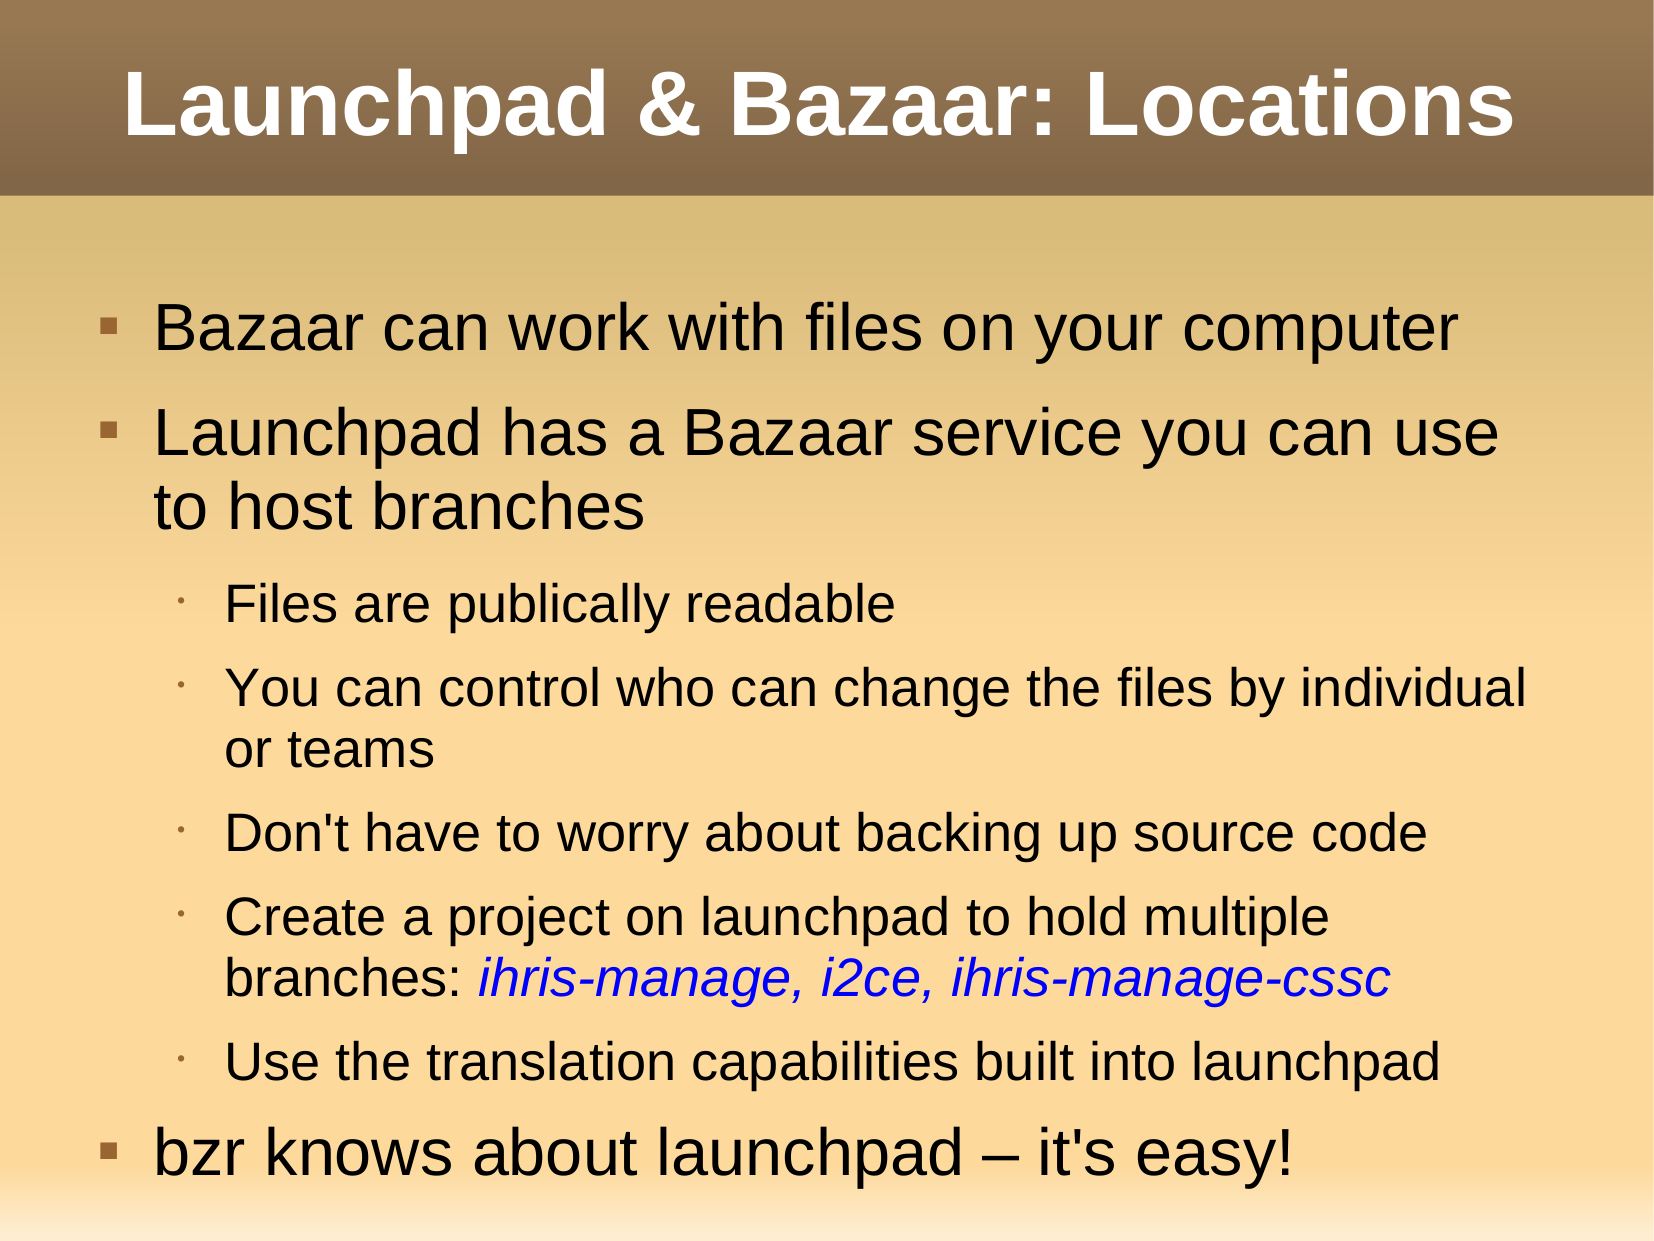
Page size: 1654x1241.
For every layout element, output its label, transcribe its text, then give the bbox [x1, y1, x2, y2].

title Launchpad & Bazaar: Locations [76, 7, 1565, 200]
list Bazaar can work with files on your computer Launchpad has a Bazaar service you can use to host branches Files are publically readable You can control who can change the files by individual or teams Don't have to worry about backing up source code Create a project on launchpad to hold multiple branches: ihris-manage, i2ce, ihris-manage-cssc Use the translation capabilities built into launchpad bzr knows about launchpad – it's easy! [82, 290, 1571, 1191]
picture [0, 0, 1654, 1241]
